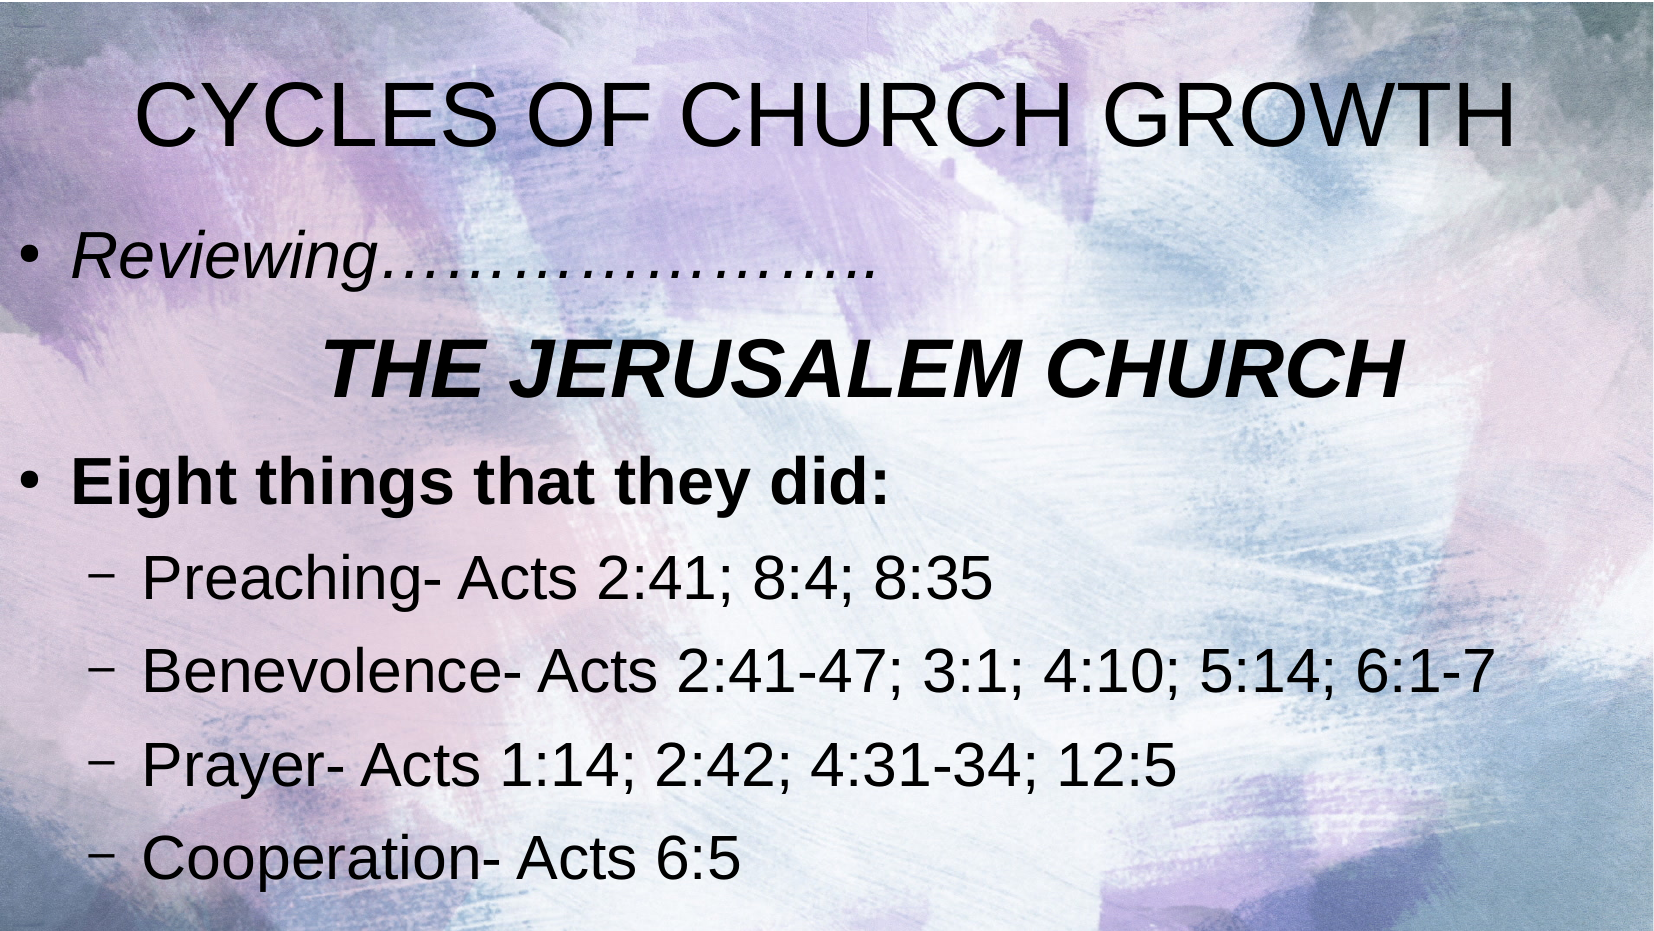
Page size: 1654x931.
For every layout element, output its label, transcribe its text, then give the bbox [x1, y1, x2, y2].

title CYCLES OF CHURCH GROWTH [82, 37, 1571, 193]
list Reviewing………………….. THE JERUSALEM CHURCH Eight things that they did: Preaching- Acts 2:41; 8:4; 8:35 Benevolence- Acts 2:41-47; 3:1; 4:10; 5:14; 6:1-7 Prayer- Acts 1:14; 2:42; 4:31-34; 12:5 Cooperation- Acts 6:5 [0, 217, 1654, 931]
picture [0, 2, 1654, 217]
